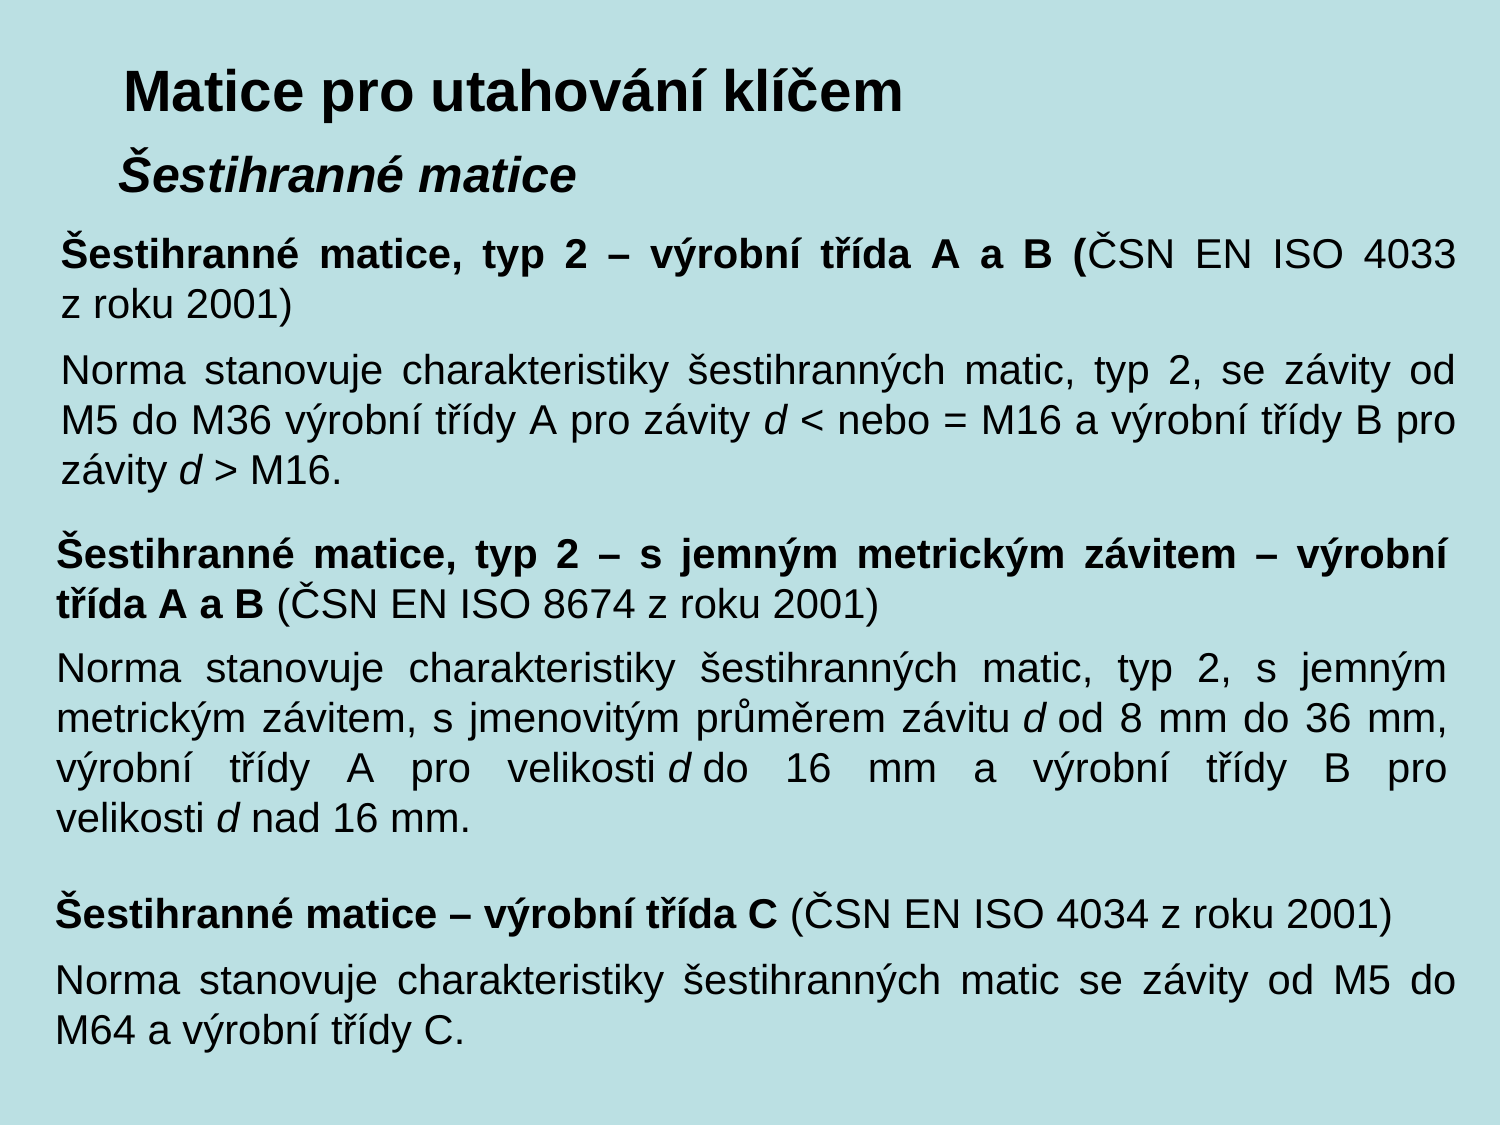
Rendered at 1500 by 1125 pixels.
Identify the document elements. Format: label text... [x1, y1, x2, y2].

text_box Šestihranné matice – výrobní třída C (ČSN EN ISO 4034 z roku 2001) Norma stanovuje charakteristiky šestihranných matic se závity od M5 do M64 a výrobní třídy C. [40, 879, 1473, 1061]
text_box Šestihranné matice, typ 2 – výrobní třída A a B (ČSN EN ISO 4033 z roku 2001) Norma stanovuje charakteristiky šestihranných matic, typ 2, se závity od M5 do M36 výrobní třídy A pro závity d < nebo = M16 a výrobní třídy B pro závity d > M16. [45, 219, 1472, 501]
text_box Šestihranné matice, typ 2 – s jemným metrickým závitem – výrobní třída A a B (ČSN EN ISO 8674 z roku 2001) Norma stanovuje charakteristiky šestihranných matic, typ 2, s jemným metrickým závitem, s jmenovitým průměrem závitu d od 8 mm do 36 mm, výrobní třídy A pro velikosti d do 16 mm a výrobní třídy B pro velikosti d nad 16 mm. [41, 518, 1464, 849]
text_box Matice pro utahování klíčem [108, 45, 1040, 132]
text_box Šestihranné matice [104, 134, 598, 211]
